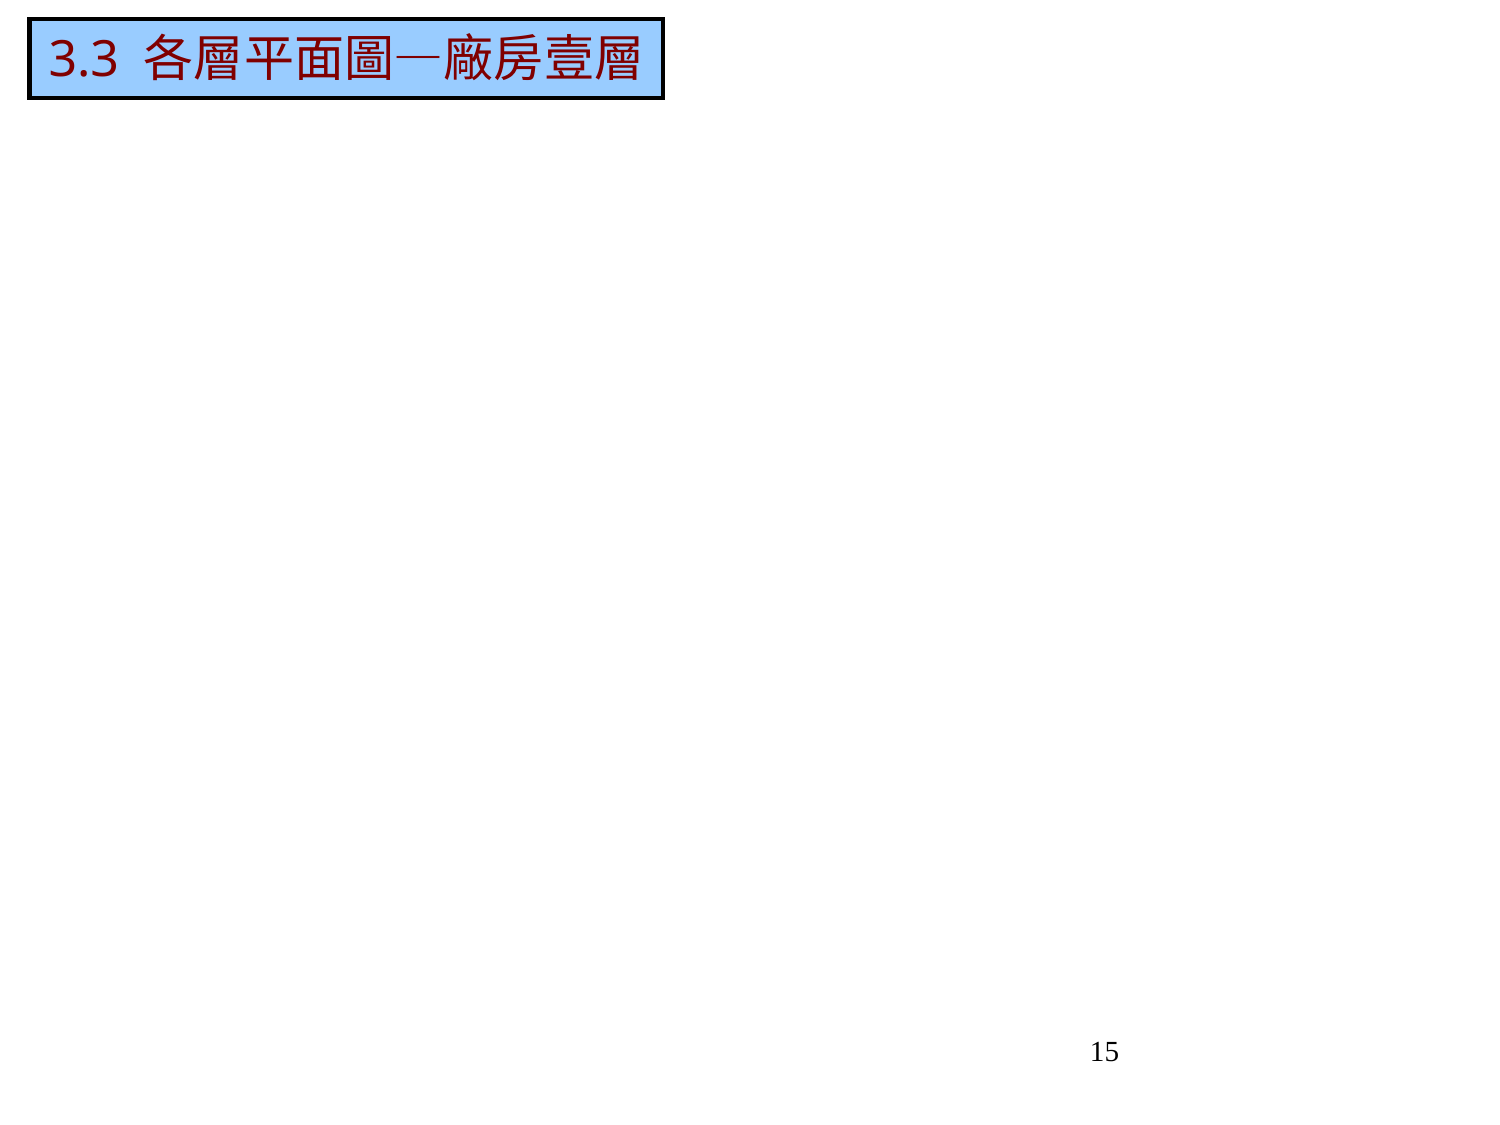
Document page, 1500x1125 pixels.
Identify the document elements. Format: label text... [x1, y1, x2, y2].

text_box 15 [1074, 1025, 1388, 1101]
text_box 3.3 各層平面圖—廠房壹層 [29, 19, 664, 99]
